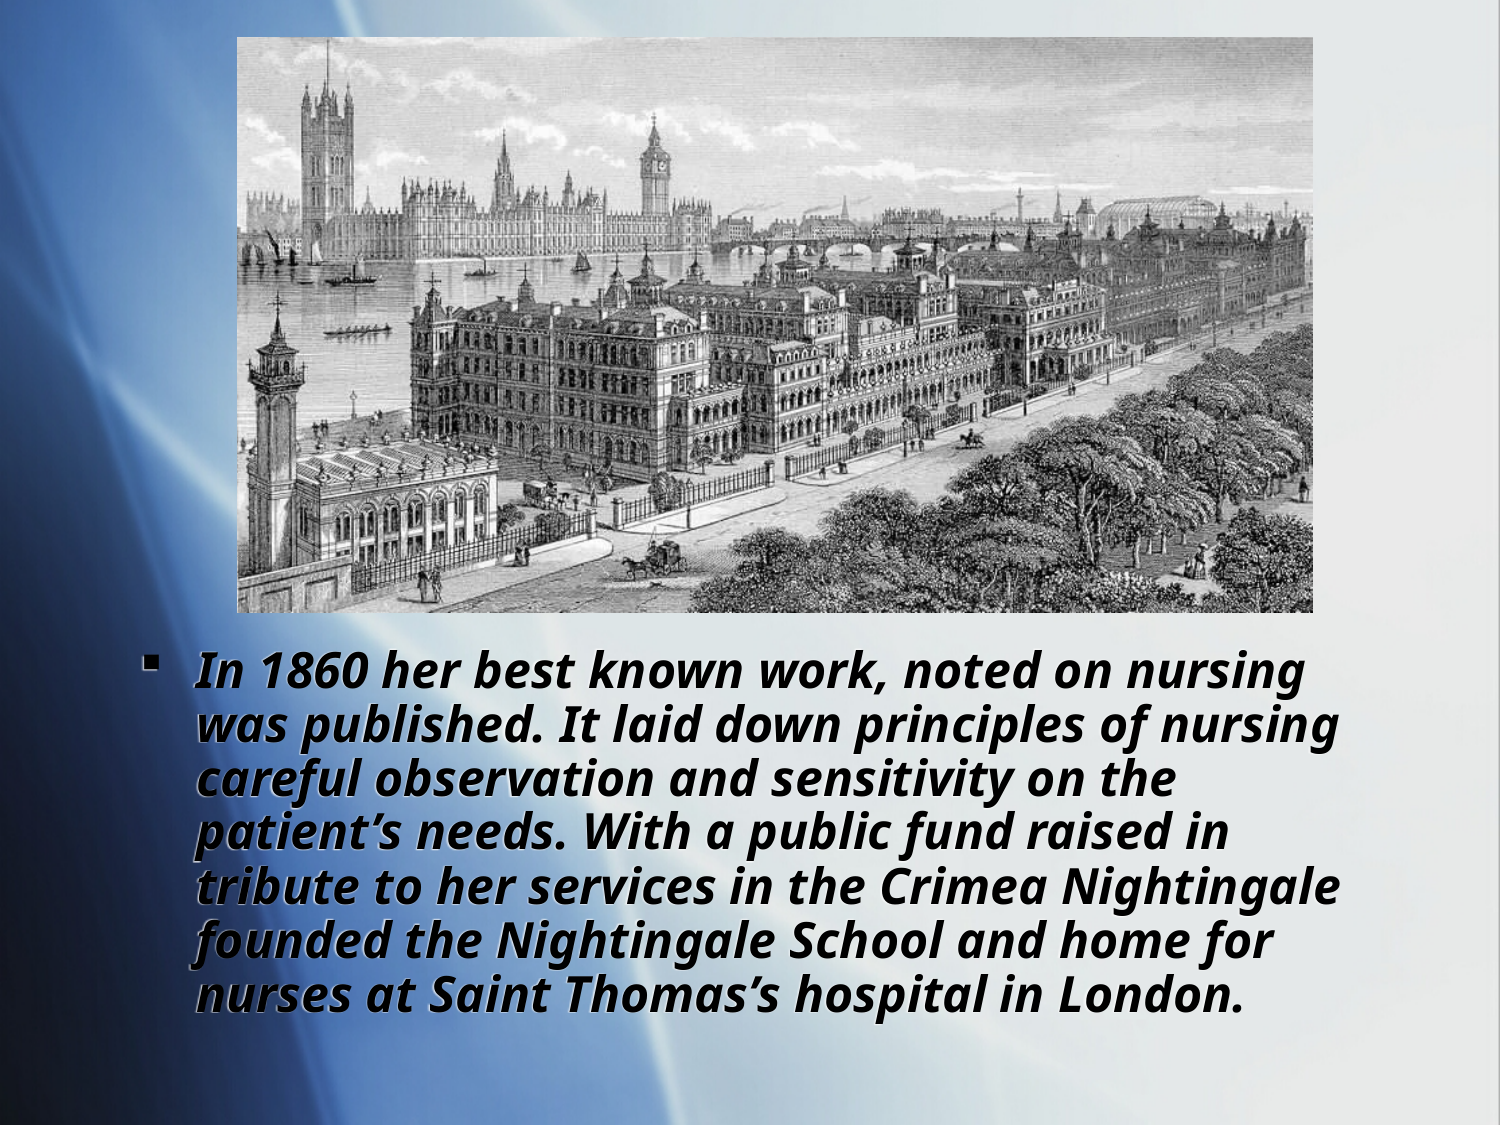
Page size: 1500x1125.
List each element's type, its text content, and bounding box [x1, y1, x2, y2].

picture [0, 0, 1500, 1125]
list In 1860 her best known work, noted on nursing was published. It laid down principles of nursing careful observation and sensitivity on the patient’s needs. With a public fund raised in tribute to her services in the Crimea Nightingale founded the Nightingale School and home for nurses at Saint Thomas’s hospital in London. [125, 637, 1400, 1075]
